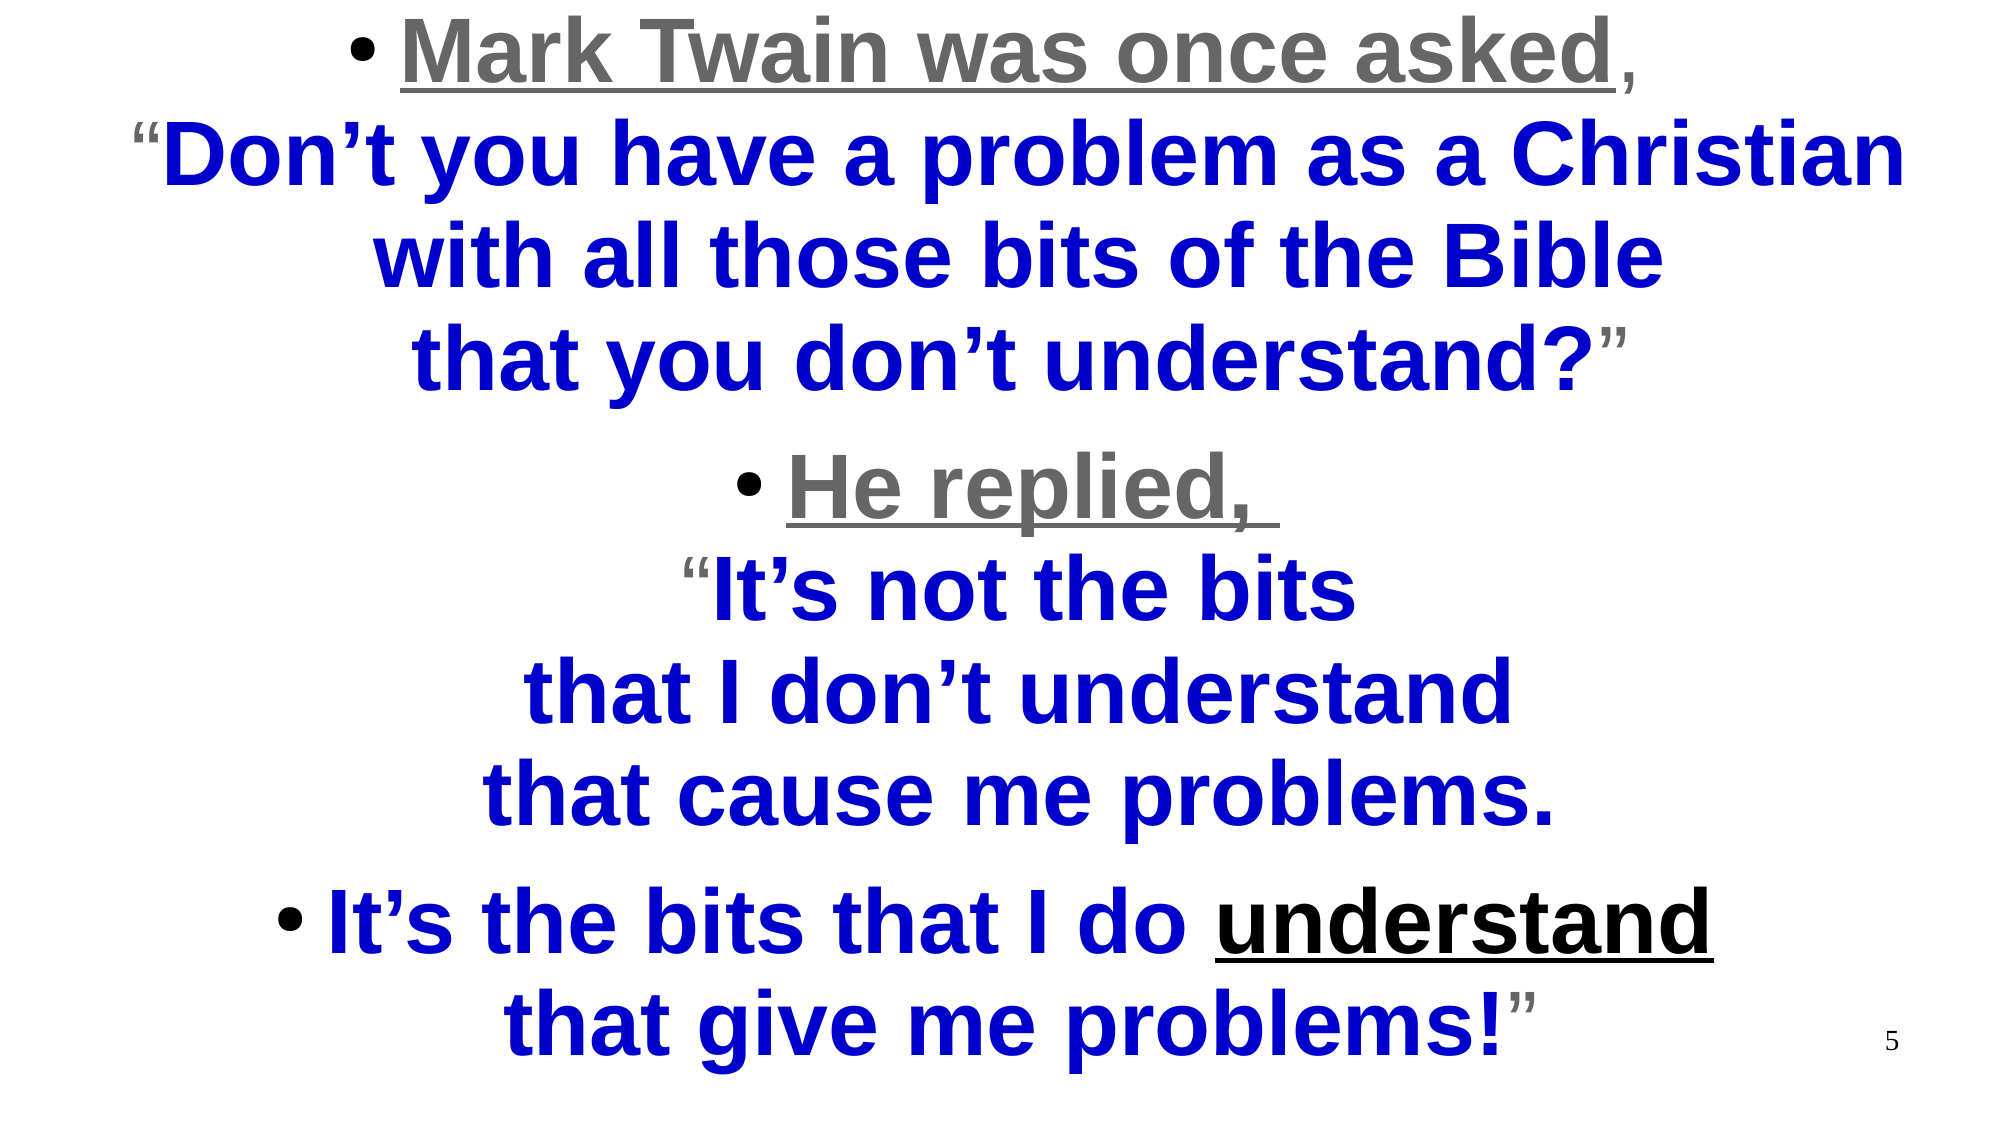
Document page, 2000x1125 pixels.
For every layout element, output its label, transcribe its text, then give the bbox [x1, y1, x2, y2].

list Mark Twain was once asked, “Don’t you have a problem as a Christian with all those bits of the Bible that you don’t understand?” He replied, “It’s not the bits that I don’t understand that cause me problems. It’s the bits that I do understand that give me problems!” [0, 0, 1996, 1123]
